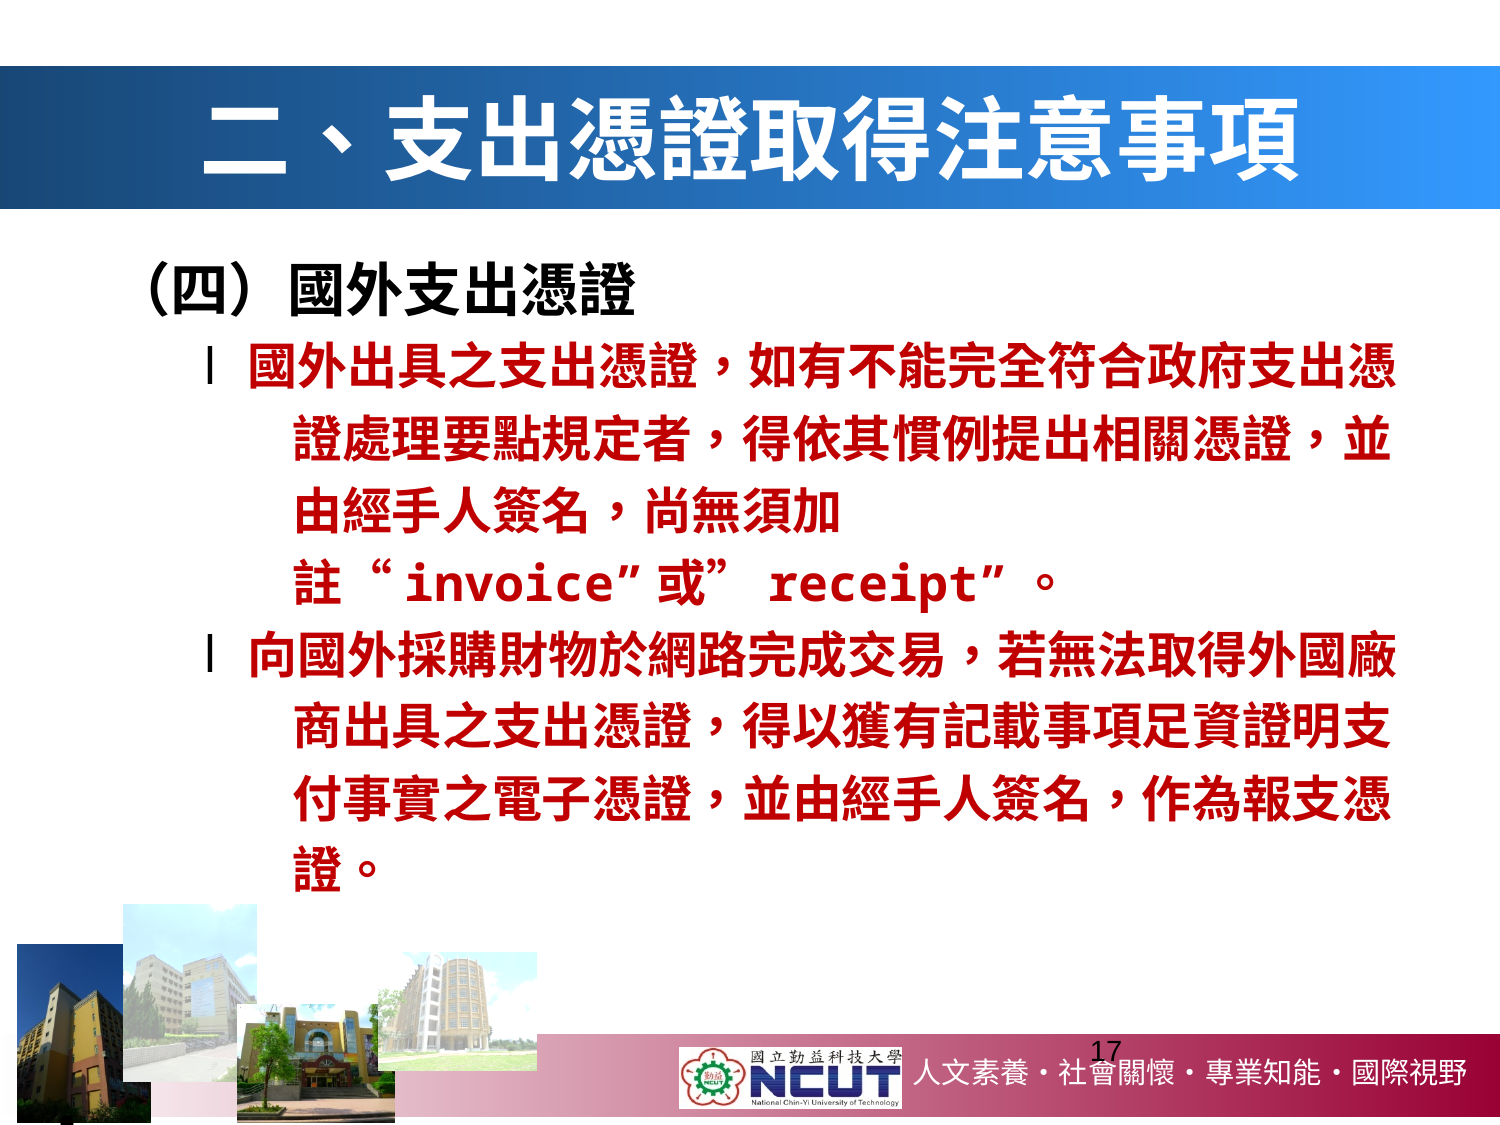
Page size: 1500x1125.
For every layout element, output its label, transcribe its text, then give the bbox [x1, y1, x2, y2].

list （四）國外支出憑證 國外出具之支出憑證，如有不能完全符合政府支出憑證處理要點規定者，得依其慣例提出相關憑證，並由經手人簽名，尚無須加註“invoice”或”receipt”。 向國外採購財物於網路完成交易，若無法取得外國廠商出具之支出憑證，得以獲有記載事項足資證明支付事實之電子憑證，並由經手人簽名，作為報支憑證。 [41, 231, 1451, 975]
title 二、支出憑證取得注意事項 [0, 66, 1500, 209]
text_box [1074, 1024, 1426, 1103]
